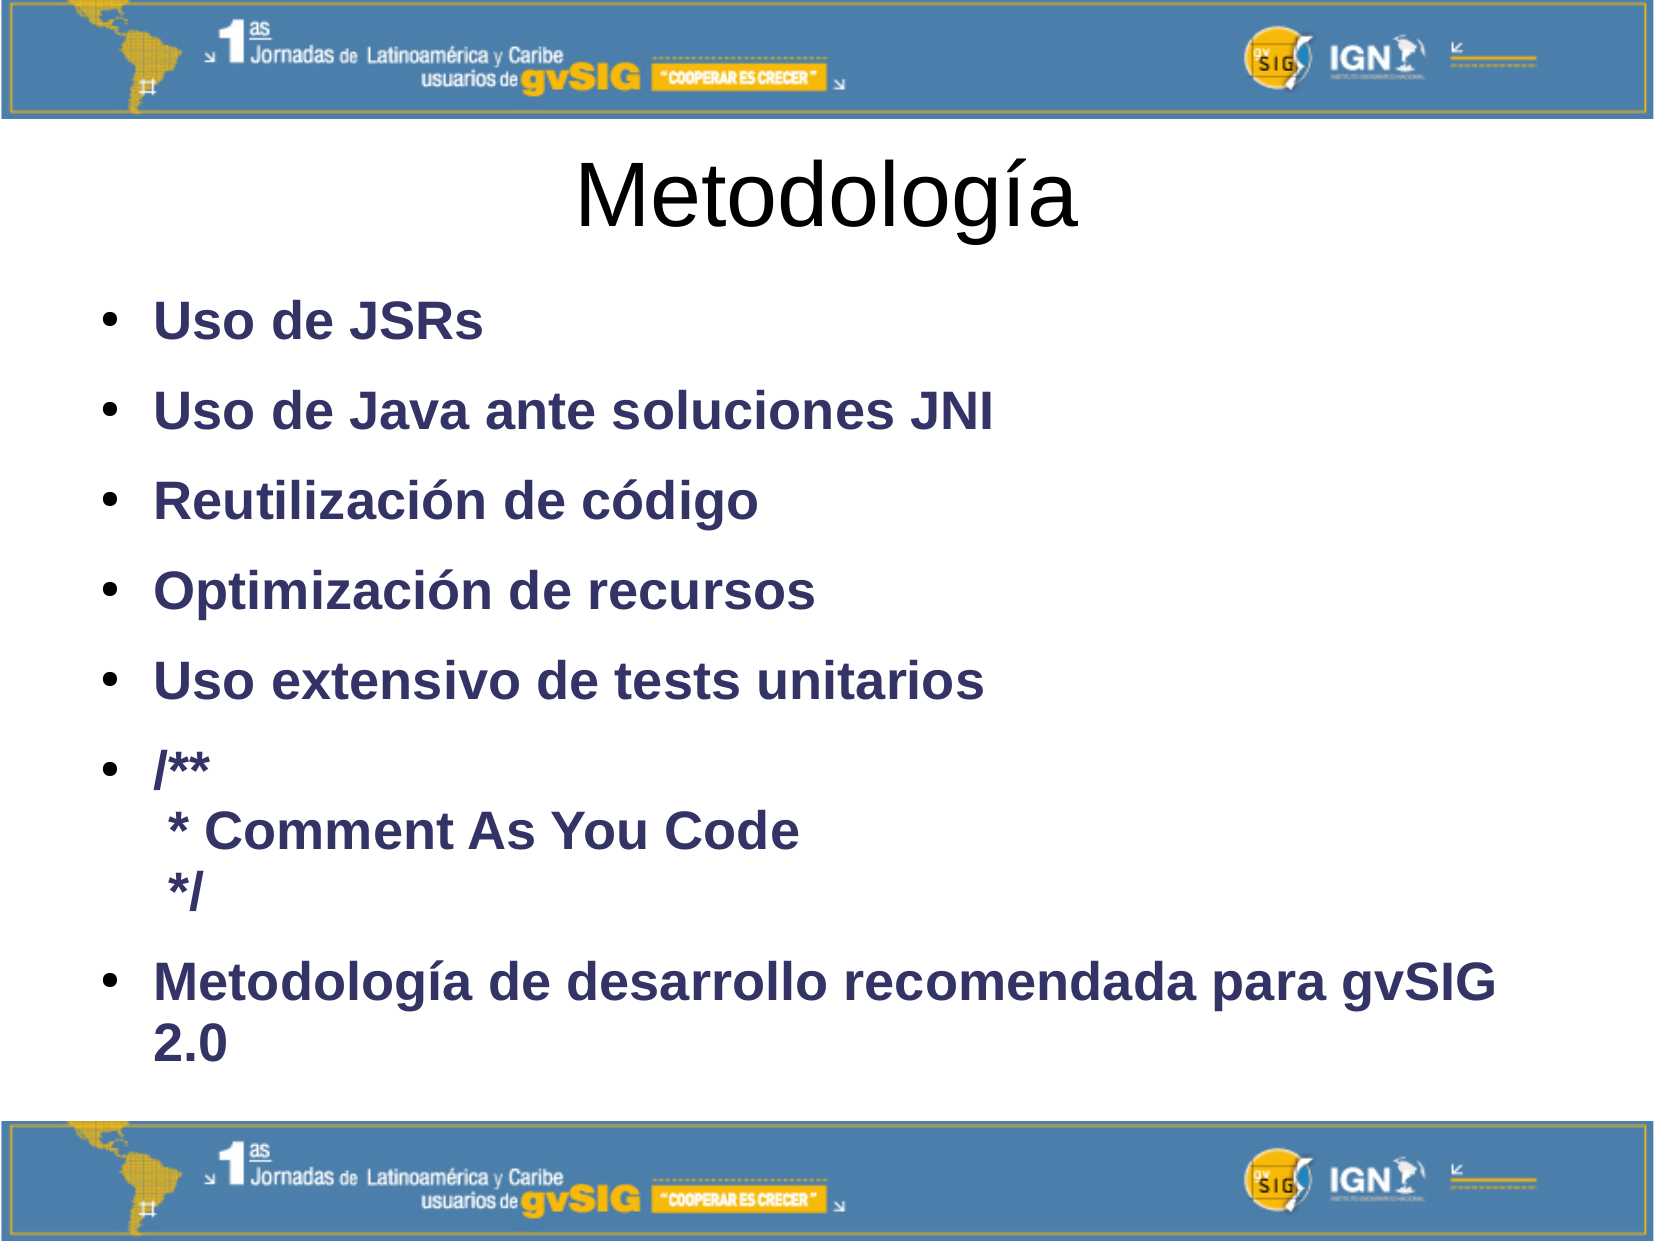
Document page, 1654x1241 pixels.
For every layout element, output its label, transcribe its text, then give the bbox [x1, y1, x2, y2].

picture [0, 0, 1654, 119]
picture [0, 1121, 1654, 1241]
title Metodología [82, 90, 1571, 290]
list Uso de JSRs Uso de Java ante soluciones JNI Reutilización de código Optimización de recursos Uso extensivo de tests unitarios /** * Comment As You Code */ Metodología de desarrollo recomendada para gvSIG 2.0 [82, 290, 1571, 1109]
